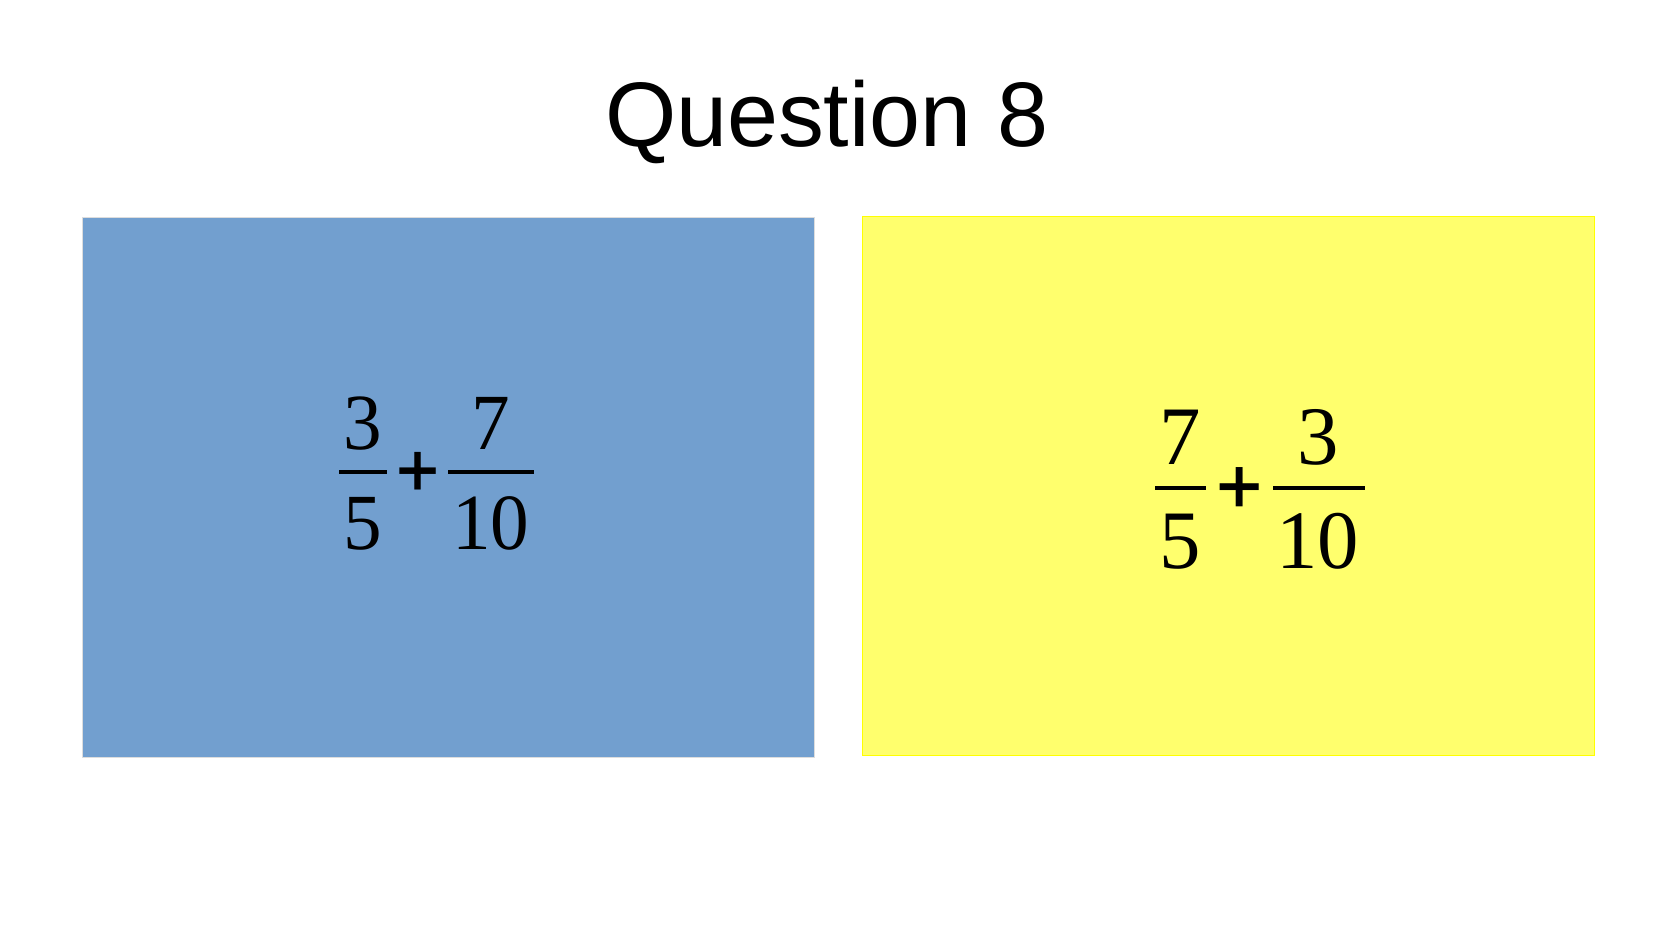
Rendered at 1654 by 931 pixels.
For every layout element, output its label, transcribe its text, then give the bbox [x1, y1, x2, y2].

text_box [862, 216, 1595, 756]
chart [330, 377, 544, 566]
chart [1145, 389, 1375, 587]
text_box [82, 217, 815, 758]
title Question 8 [82, 37, 1571, 193]
chart [85, 213, 97, 302]
